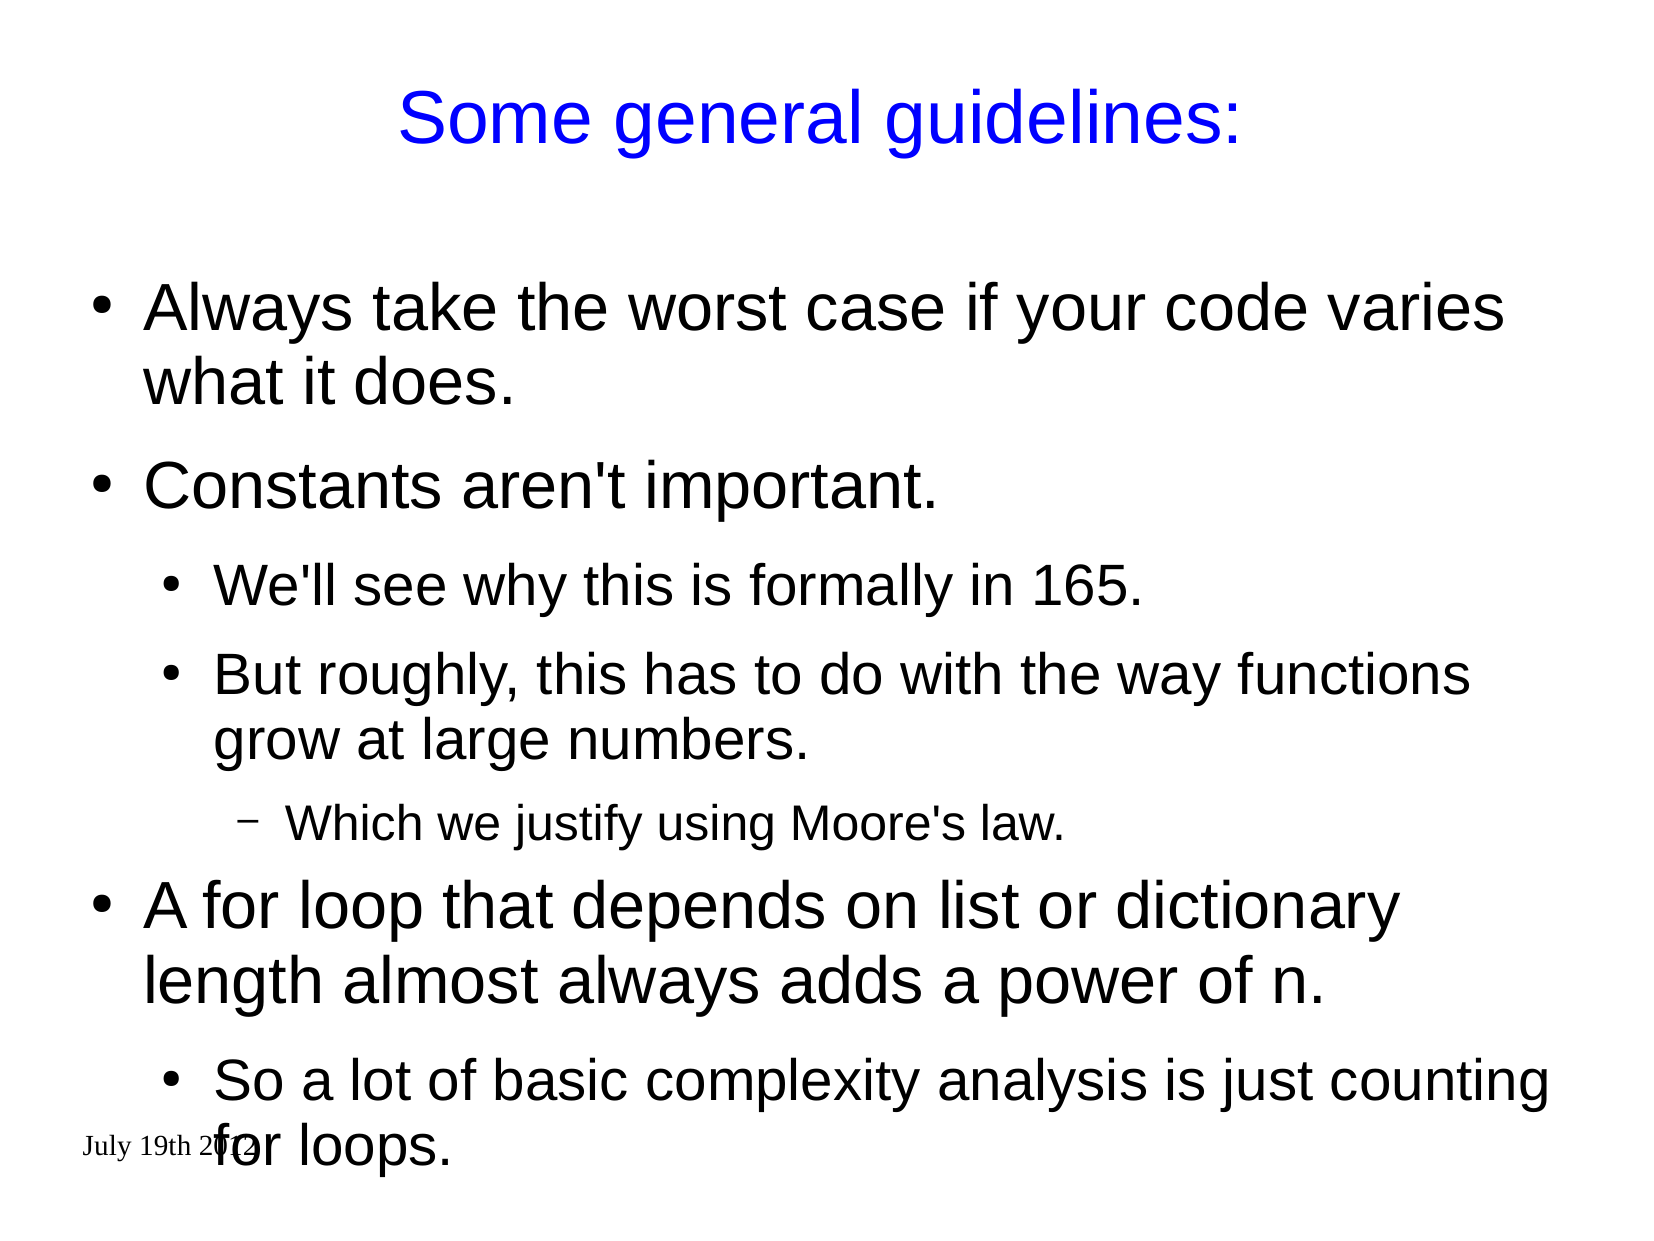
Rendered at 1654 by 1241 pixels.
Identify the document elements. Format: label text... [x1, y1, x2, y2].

title Some general guidelines: [76, 58, 1565, 178]
list Always take the worst case if your code varies what it does. Constants aren't important. We'll see why this is formally in 165. But roughly, this has to do with the way functions grow at large numbers. Which we justify using Moore's law. A for loop that depends on list or dictionary length almost always adds a power of n. So a lot of basic complexity analysis is just counting for loops. [72, 269, 1561, 1177]
